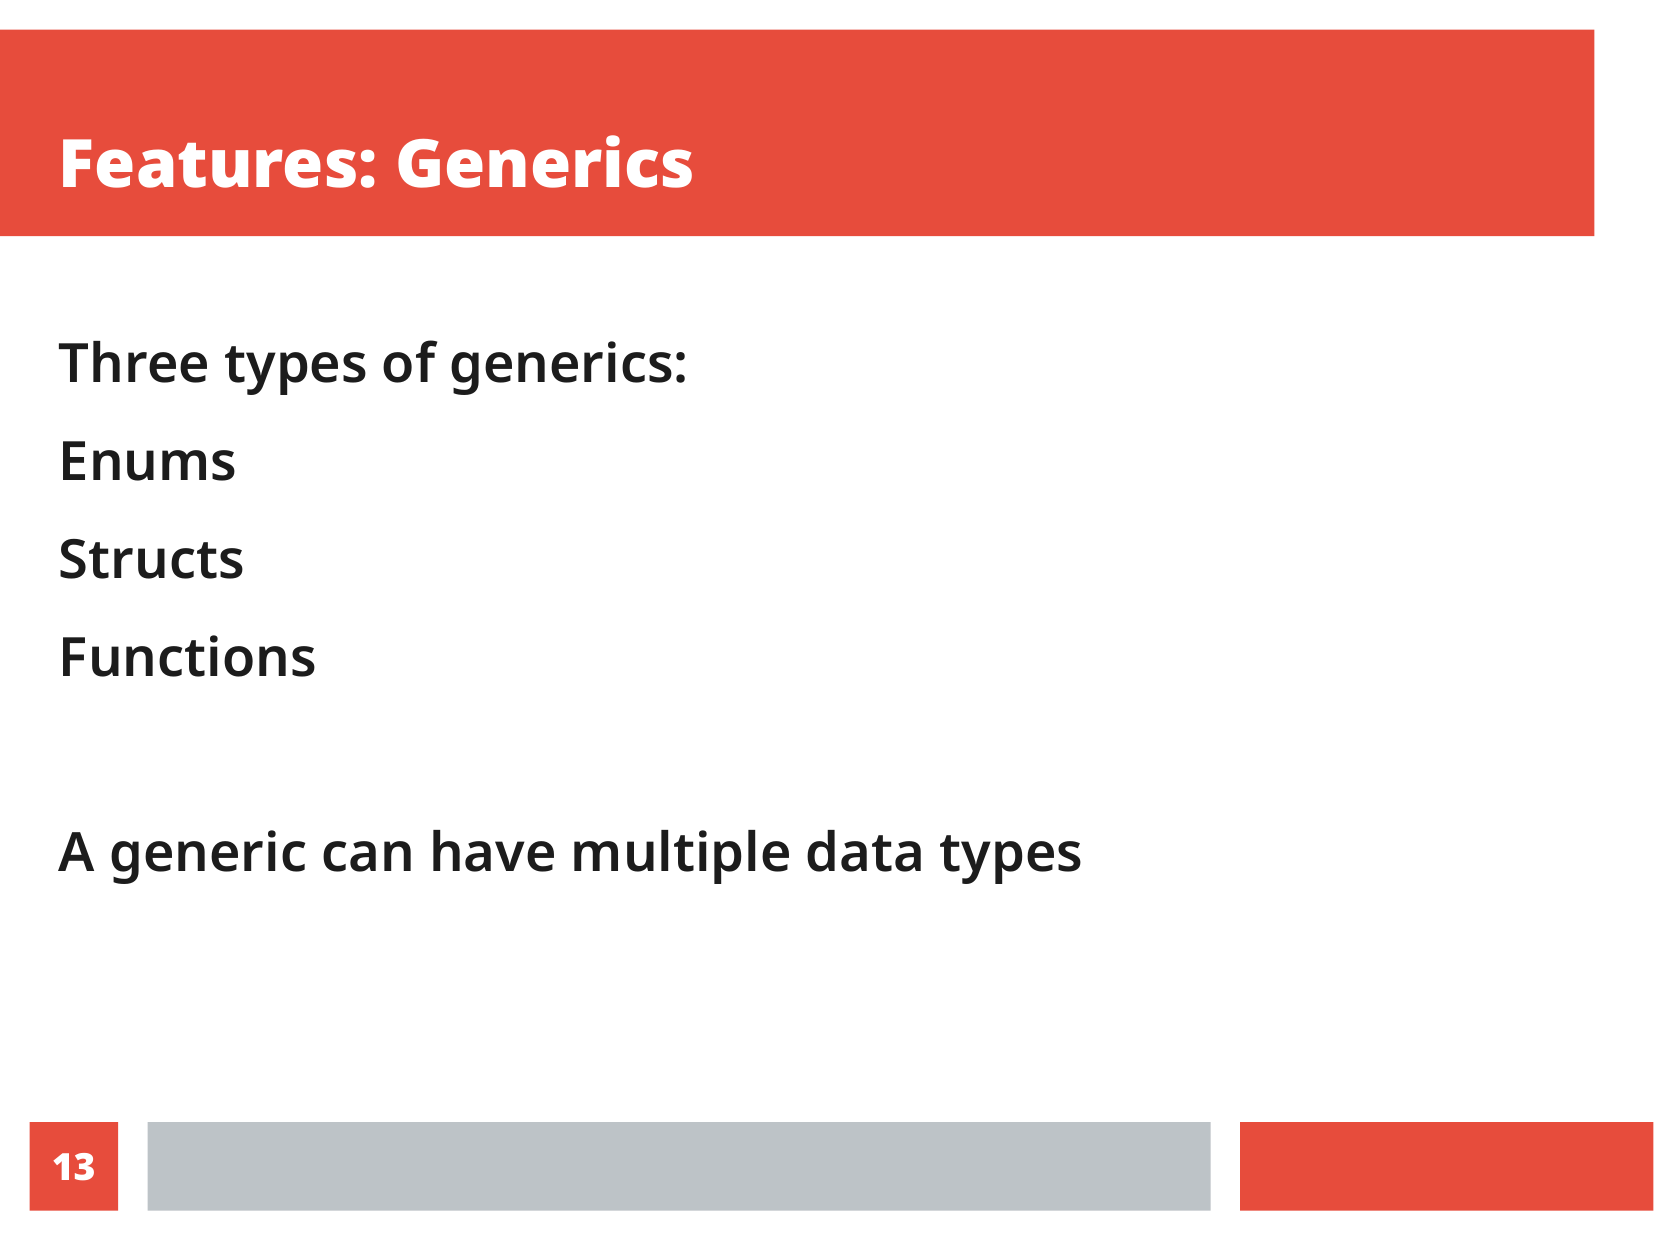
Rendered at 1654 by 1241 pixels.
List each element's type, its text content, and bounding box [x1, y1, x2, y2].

list Three types of generics: Enums Structs Functions A generic can have multiple data types [59, 324, 1565, 1093]
title Features: Generics [59, 59, 1595, 207]
